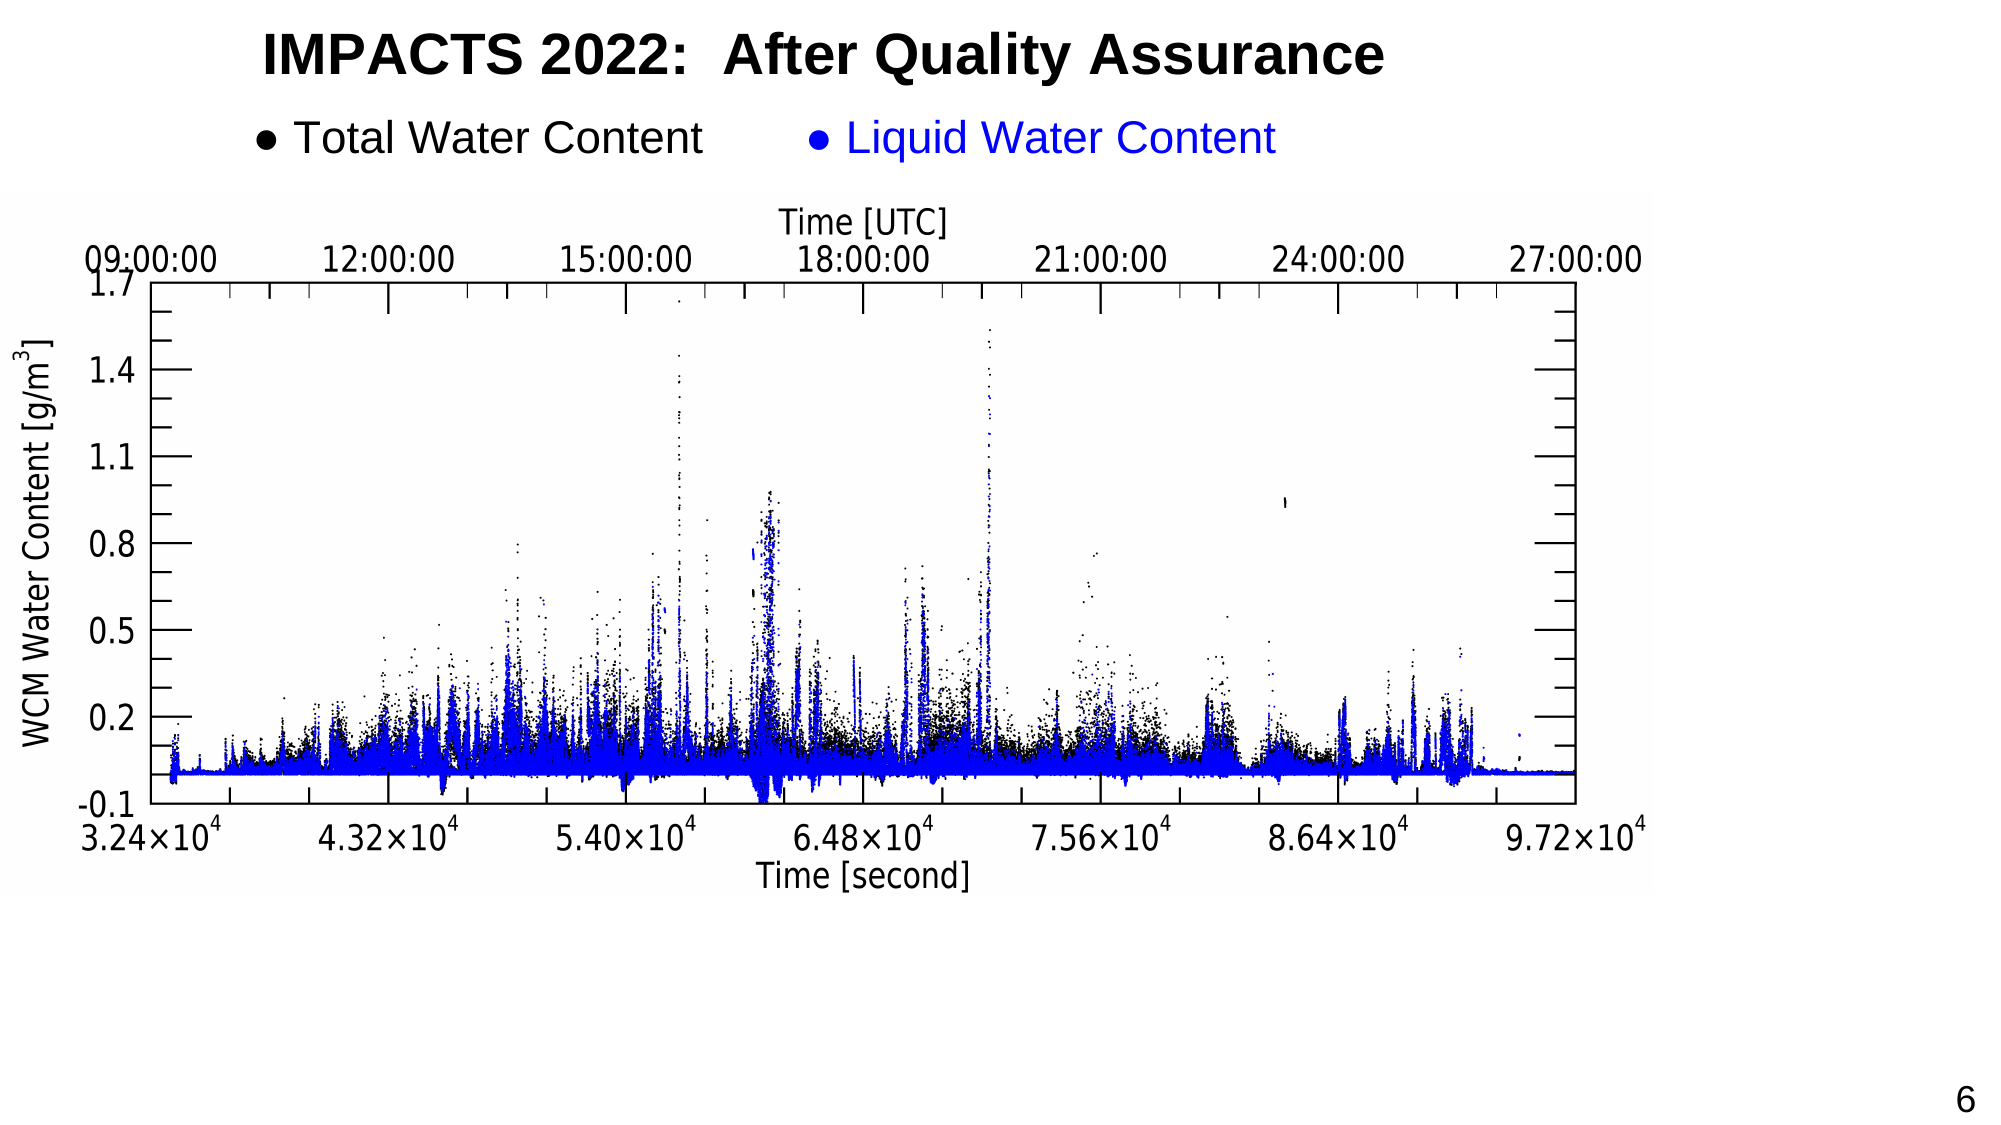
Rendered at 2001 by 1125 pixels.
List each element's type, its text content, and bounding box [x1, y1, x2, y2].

picture [0, 191, 1654, 895]
text_box ● Total Water Content ● Liquid Water Content [225, 104, 1516, 171]
text_box IMPACTS 2022: After Quality Assurance [0, 14, 1651, 95]
